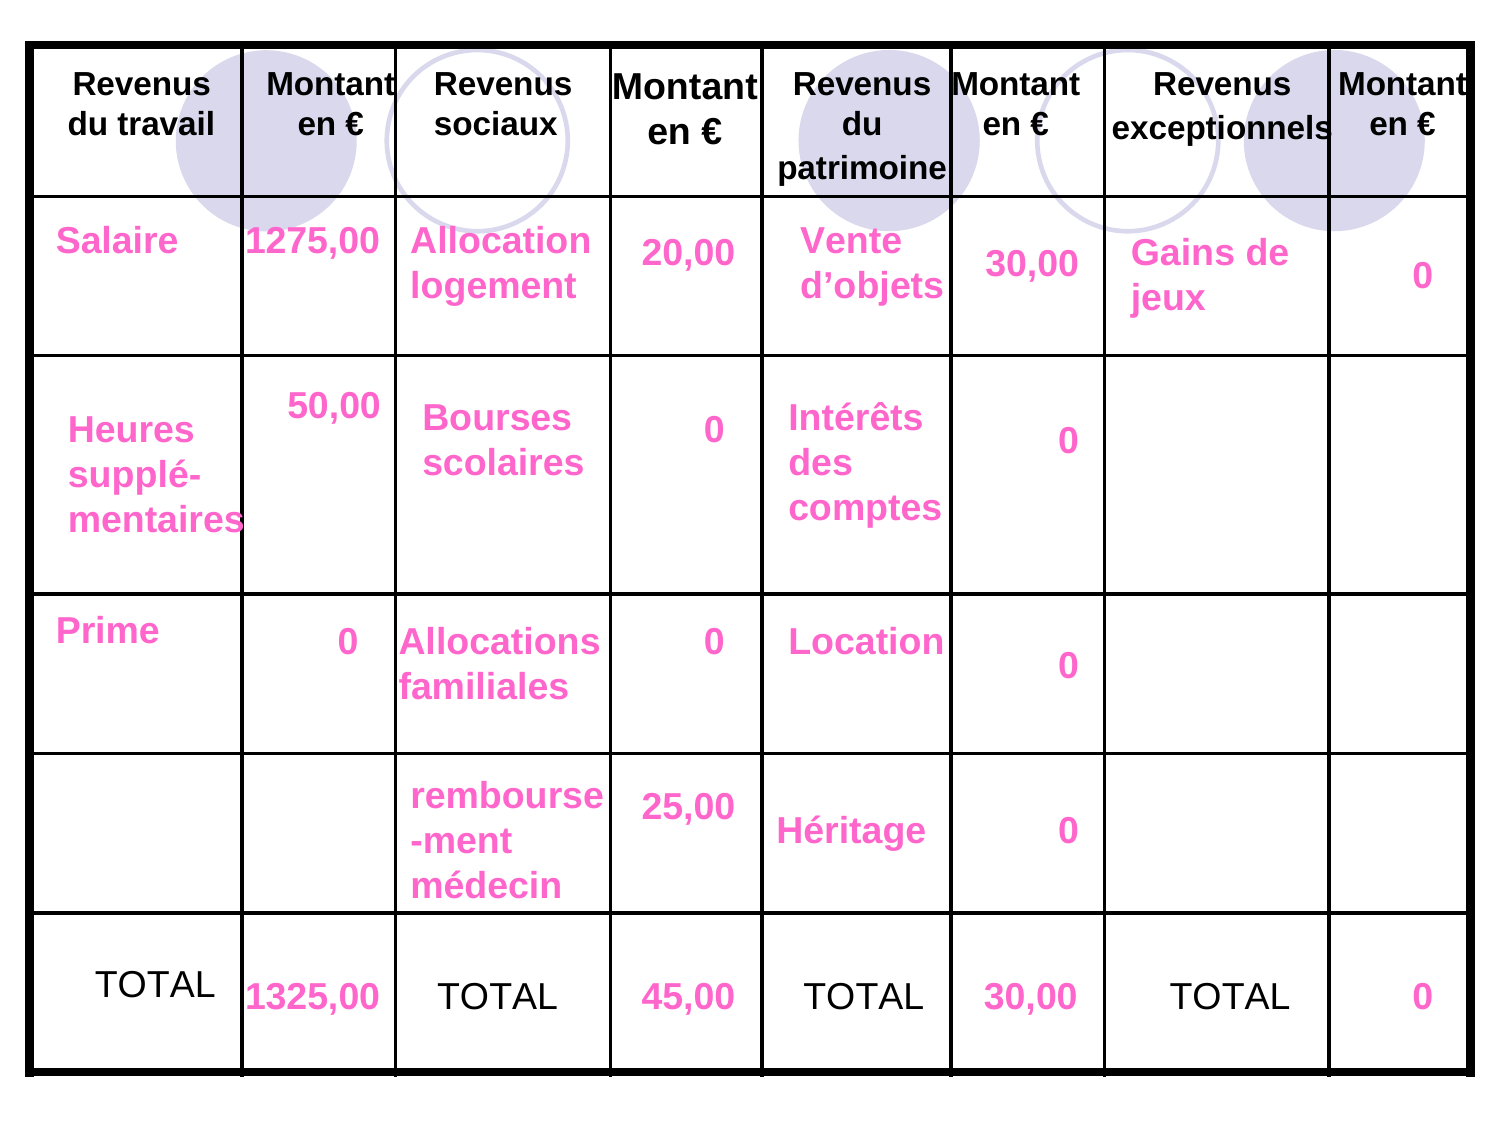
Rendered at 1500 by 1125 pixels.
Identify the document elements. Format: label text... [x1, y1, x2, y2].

text_box Montant en € [1353, 54, 1500, 150]
table_header [953, 49, 1103, 54]
table_header [612, 161, 760, 195]
text_box Intérêts des comptes [773, 385, 963, 536]
table_cell [612, 357, 760, 592]
table_header [1331, 49, 1466, 54]
table_cell [244, 915, 394, 964]
text_box Location [773, 609, 963, 671]
table_cell [953, 596, 1103, 752]
text_box 0 [643, 397, 750, 458]
table_cell [764, 860, 949, 911]
table_cell [764, 596, 949, 752]
table_cell [1331, 198, 1466, 354]
text_box Héritage [761, 798, 951, 860]
table_cell [244, 596, 394, 752]
table_cell [1106, 198, 1327, 354]
table_header [963, 150, 1103, 195]
text_box 30,00 [963, 231, 1105, 293]
text_box Revenus sociaux [419, 54, 609, 150]
table_header [34, 49, 240, 195]
table_cell [953, 198, 1103, 231]
table_cell [244, 1025, 394, 1068]
table_cell [1331, 357, 1466, 592]
text_box 45,00 [620, 964, 750, 1025]
table_cell [34, 596, 240, 752]
table_cell [612, 915, 760, 1068]
table_cell [397, 716, 609, 752]
text_box TOTAL [785, 964, 940, 1025]
table_cell [953, 357, 1103, 592]
table_cell [1331, 596, 1466, 752]
text_box Revenus exceptionnels [1092, 54, 1353, 156]
text_box TOTAL [76, 952, 231, 1013]
table_cell [612, 596, 760, 752]
text_box Gains de jeux [1116, 219, 1329, 326]
table_cell [397, 198, 609, 207]
table_cell [34, 915, 240, 1068]
text_box 50,00 [253, 373, 396, 434]
table_cell [244, 357, 394, 397]
text_box 0 [998, 408, 1105, 470]
text_box Montant en € [596, 54, 761, 161]
text_box Prime [41, 597, 254, 659]
text_box 1275,00 [230, 207, 395, 269]
table_header [1106, 156, 1327, 195]
text_box 30,00 [962, 964, 1093, 1025]
text_box Vente d’objets [785, 207, 963, 314]
table_cell [953, 293, 1103, 354]
text_box Allocations familiales [383, 609, 632, 716]
text_box Bourses scolaires [407, 385, 621, 491]
table_cell [244, 434, 394, 592]
table_cell [34, 755, 240, 911]
table_header [764, 49, 949, 54]
table_cell [1106, 596, 1327, 752]
table_header [397, 49, 609, 54]
text_box Heures supplé-mentaires [53, 397, 266, 548]
table_cell [764, 915, 949, 1068]
table_cell [34, 198, 240, 354]
text_box 0 [998, 798, 1105, 860]
table_cell [1106, 755, 1327, 911]
text_box Allocation logement [395, 207, 609, 314]
text_box rembourse-ment médecin [395, 763, 621, 914]
table_cell [1106, 915, 1327, 1068]
text_box 0 [998, 633, 1105, 694]
table_cell [612, 198, 760, 354]
text_box 25,00 [621, 774, 750, 836]
table_cell [244, 269, 394, 354]
text_box Salaire [41, 207, 230, 269]
table_cell [764, 357, 949, 592]
text_box 0 [277, 609, 383, 671]
table_cell [764, 198, 949, 354]
table_header [397, 150, 609, 195]
table_cell [397, 596, 609, 609]
text_box 0 [1352, 243, 1459, 304]
table_cell [1106, 357, 1327, 592]
table_cell [612, 755, 760, 911]
table_cell [953, 755, 1103, 911]
text_box TOTAL [1151, 964, 1306, 1025]
text_box TOTAL [419, 964, 573, 1025]
table_header [1106, 49, 1327, 54]
text_box 0 [1352, 964, 1459, 1025]
text_box 0 [643, 609, 750, 671]
table_cell [1331, 915, 1466, 1068]
table_header [244, 49, 394, 54]
text_box Revenus du travail [41, 54, 242, 150]
table_cell [764, 755, 949, 798]
text_box Revenus du patrimoine [761, 54, 963, 195]
table_header [612, 49, 760, 54]
table_cell [1331, 755, 1466, 911]
table_cell [397, 915, 609, 1068]
table_cell [953, 915, 1103, 1068]
text_box 1325,00 [230, 964, 408, 1025]
table_header [1331, 150, 1466, 195]
table_cell [244, 198, 394, 207]
text_box Montant en € [963, 54, 1092, 150]
table_cell [244, 755, 394, 911]
text_box Montant en € [242, 54, 419, 150]
table_header [244, 150, 394, 195]
text_box 20,00 [620, 219, 750, 281]
table_cell [34, 357, 240, 592]
table_cell [397, 755, 609, 763]
table_cell [397, 314, 609, 354]
table_cell [397, 357, 609, 592]
